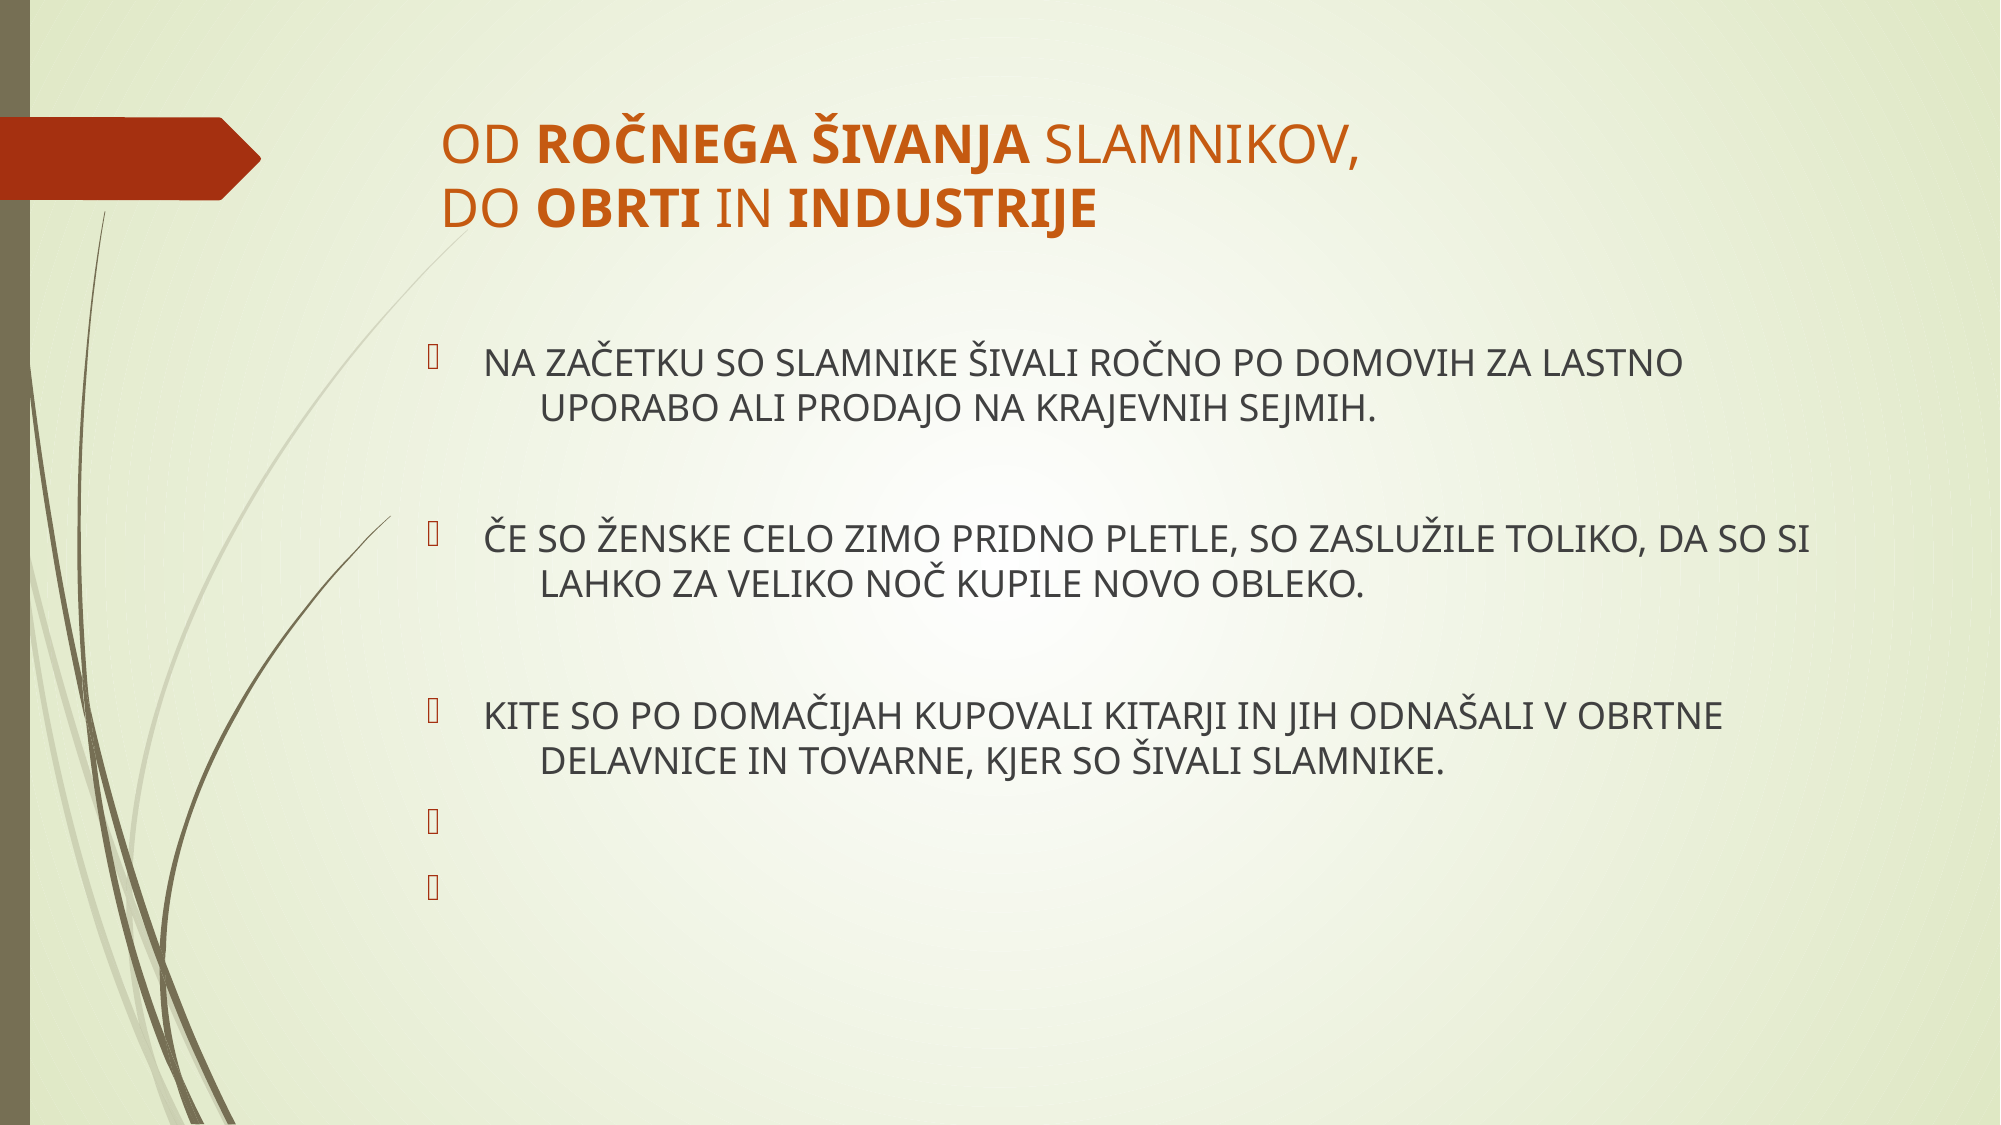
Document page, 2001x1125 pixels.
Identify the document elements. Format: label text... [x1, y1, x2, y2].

title OD ROČNEGA ŠIVANJA SLAMNIKOV, DO OBRTI IN INDUSTRIJE [425, 102, 1888, 313]
list NA ZAČETKU SO SLAMNIKE ŠIVALI ROČNO PO DOMOVIH ZA LASTNO UPORABO ALI PRODAJO NA KRAJEVNIH SEJMIH. ČE SO ŽENSKE CELO ZIMO PRIDNO PLETLE, SO ZASLUŽILE TOLIKO, DA SO SI LAHKO ZA VELIKO NOČ KUPILE NOVO OBLEKO. KITE SO PO DOMAČIJAH KUPOVALI KITARJI IN JIH ODNAŠALI V OBRTNE DELAVNICE IN TOVARNE, KJER SO ŠIVALI SLAMNIKE. [411, 331, 1875, 951]
